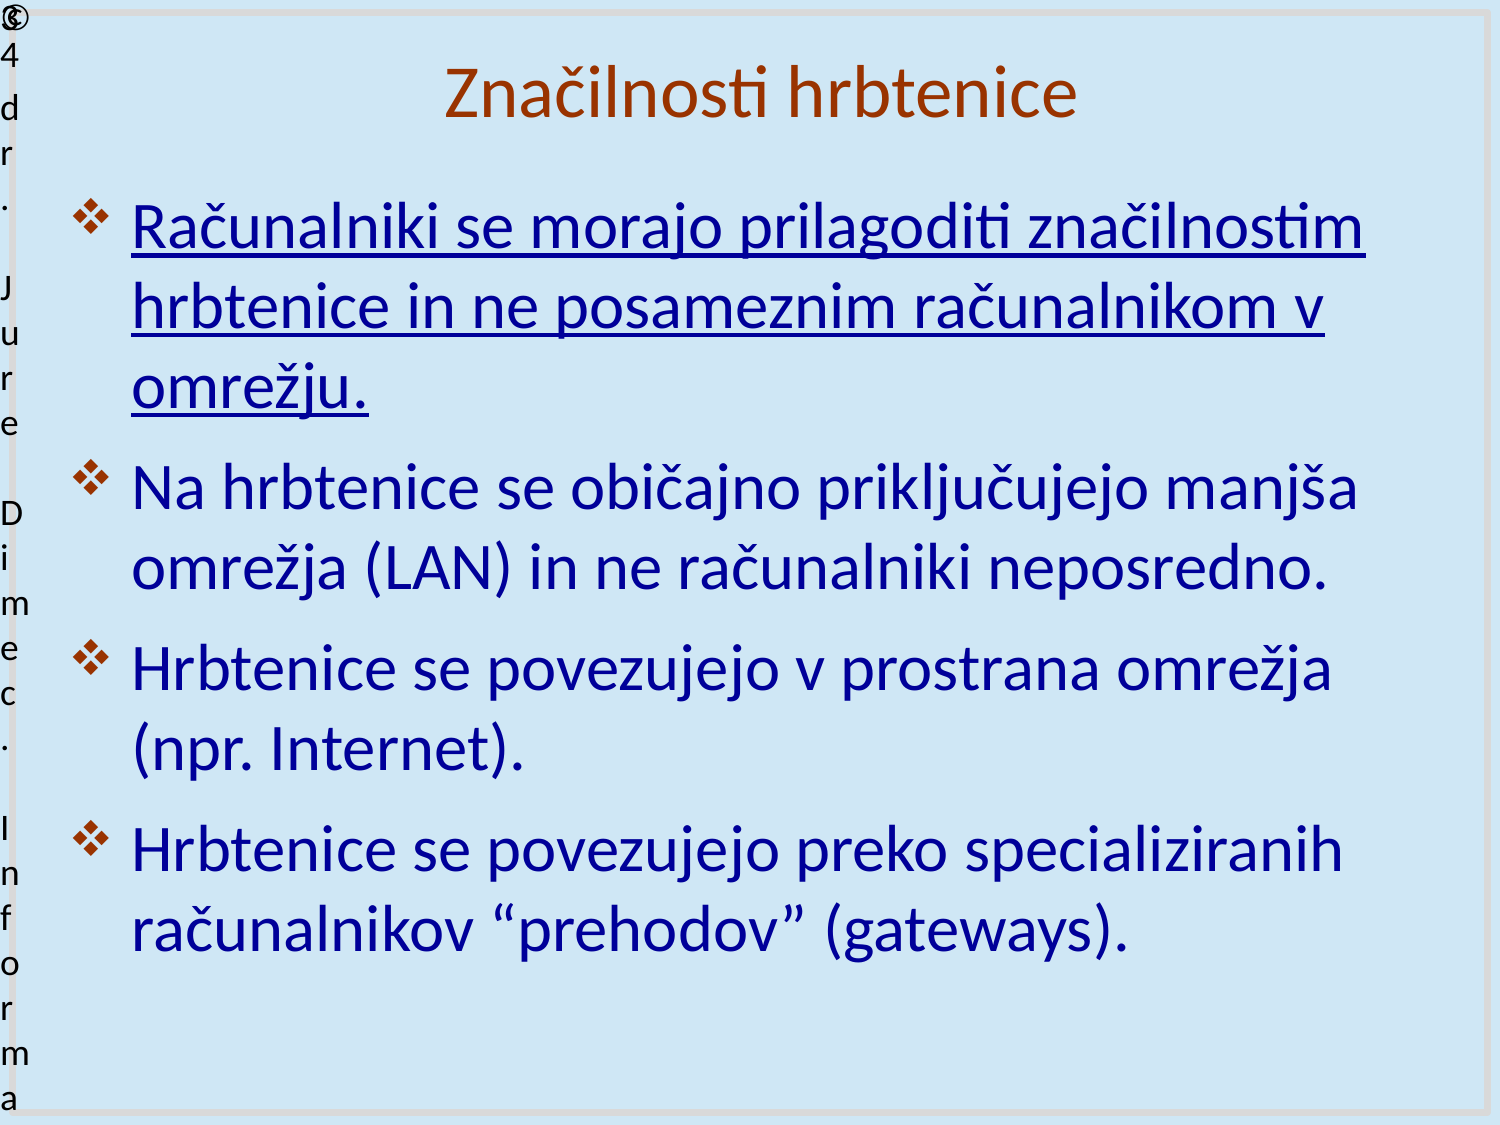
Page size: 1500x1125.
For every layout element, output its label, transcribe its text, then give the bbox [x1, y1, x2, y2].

text_box Računalniki se morajo prilagoditi značilnostim hrbtenice in ne posameznim računalnikom v omrežju. Na hrbtenice se običajno priključujejo manjša omrežja (LAN) in ne računalniki neposredno. Hrbtenice se povezujejo v prostrana omrežja (npr. Internet). Hrbtenice se povezujejo preko specializiranih računalnikov “prehodov” (gateways). [37, 174, 1463, 972]
title Značilnosti hrbtenice [41, 37, 1483, 138]
